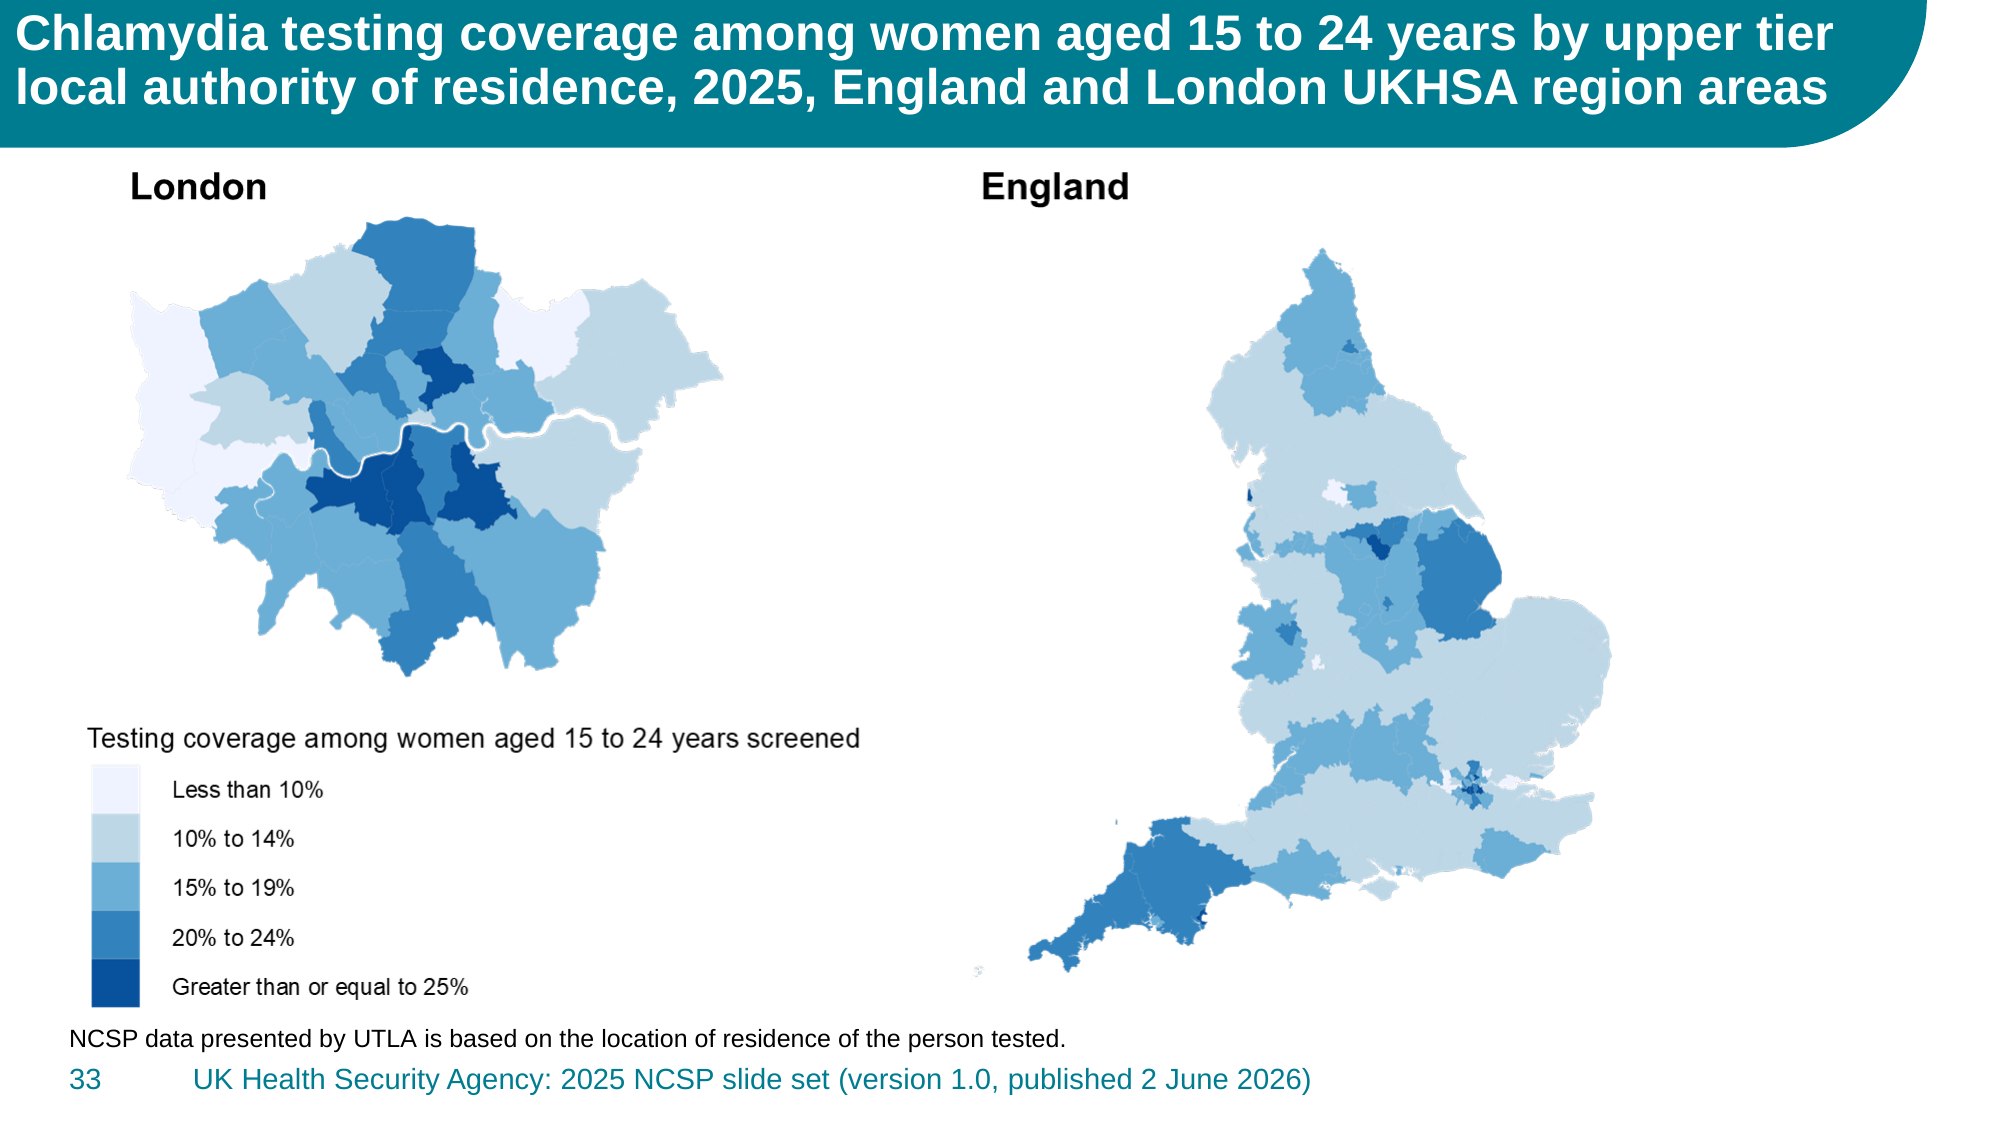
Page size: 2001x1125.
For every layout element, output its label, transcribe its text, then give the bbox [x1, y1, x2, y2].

picture [54, 150, 1661, 1023]
text_box [54, 1053, 152, 1112]
title Chlamydia testing coverage among women aged 15 to 24 years by upper tier local authority of residence, 2025, England and London UKHSA region areas [0, 0, 1882, 121]
text_box NCSP data presented by UTLA is based on the location of residence of the person tested. [54, 1015, 1275, 1060]
